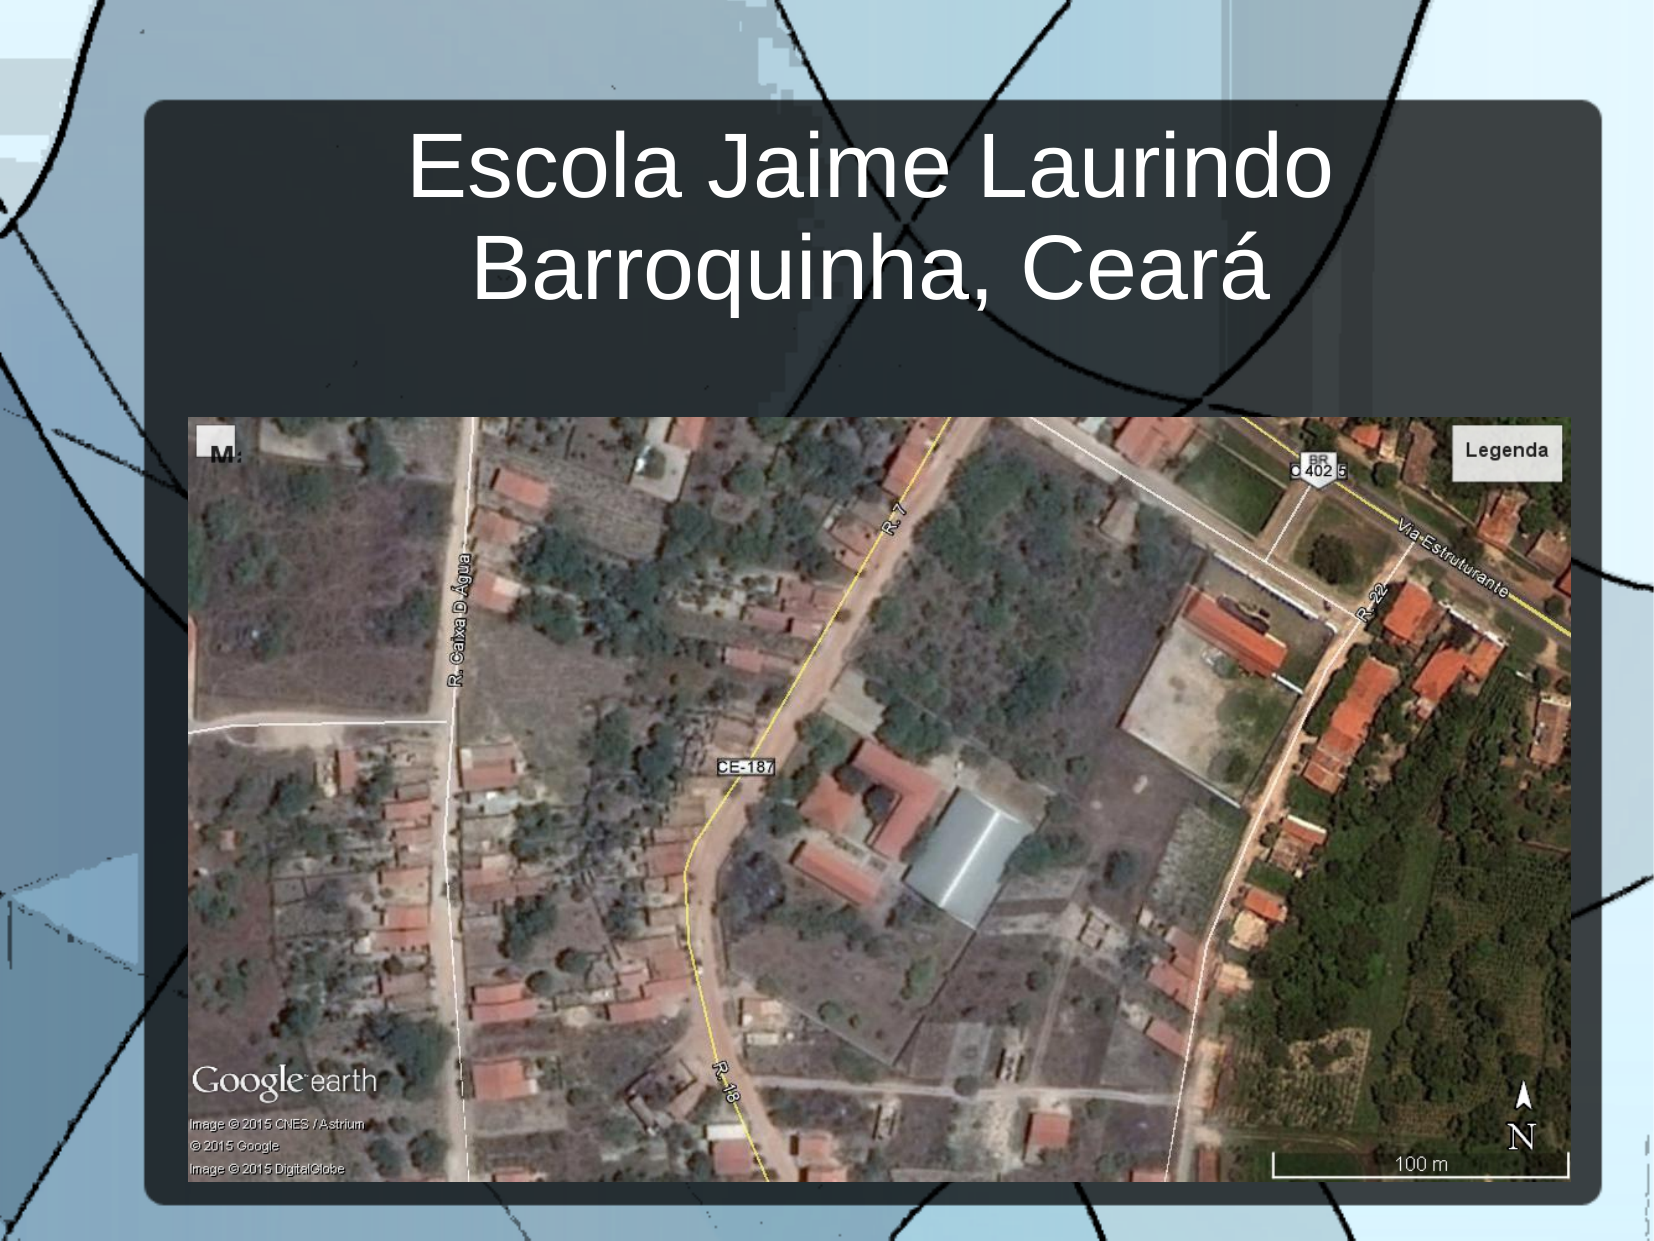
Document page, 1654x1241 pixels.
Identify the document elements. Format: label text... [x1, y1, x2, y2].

picture [0, 0, 1654, 1241]
title Escola Jaime Laurindo Barroquinha, Ceará [159, 108, 1583, 325]
